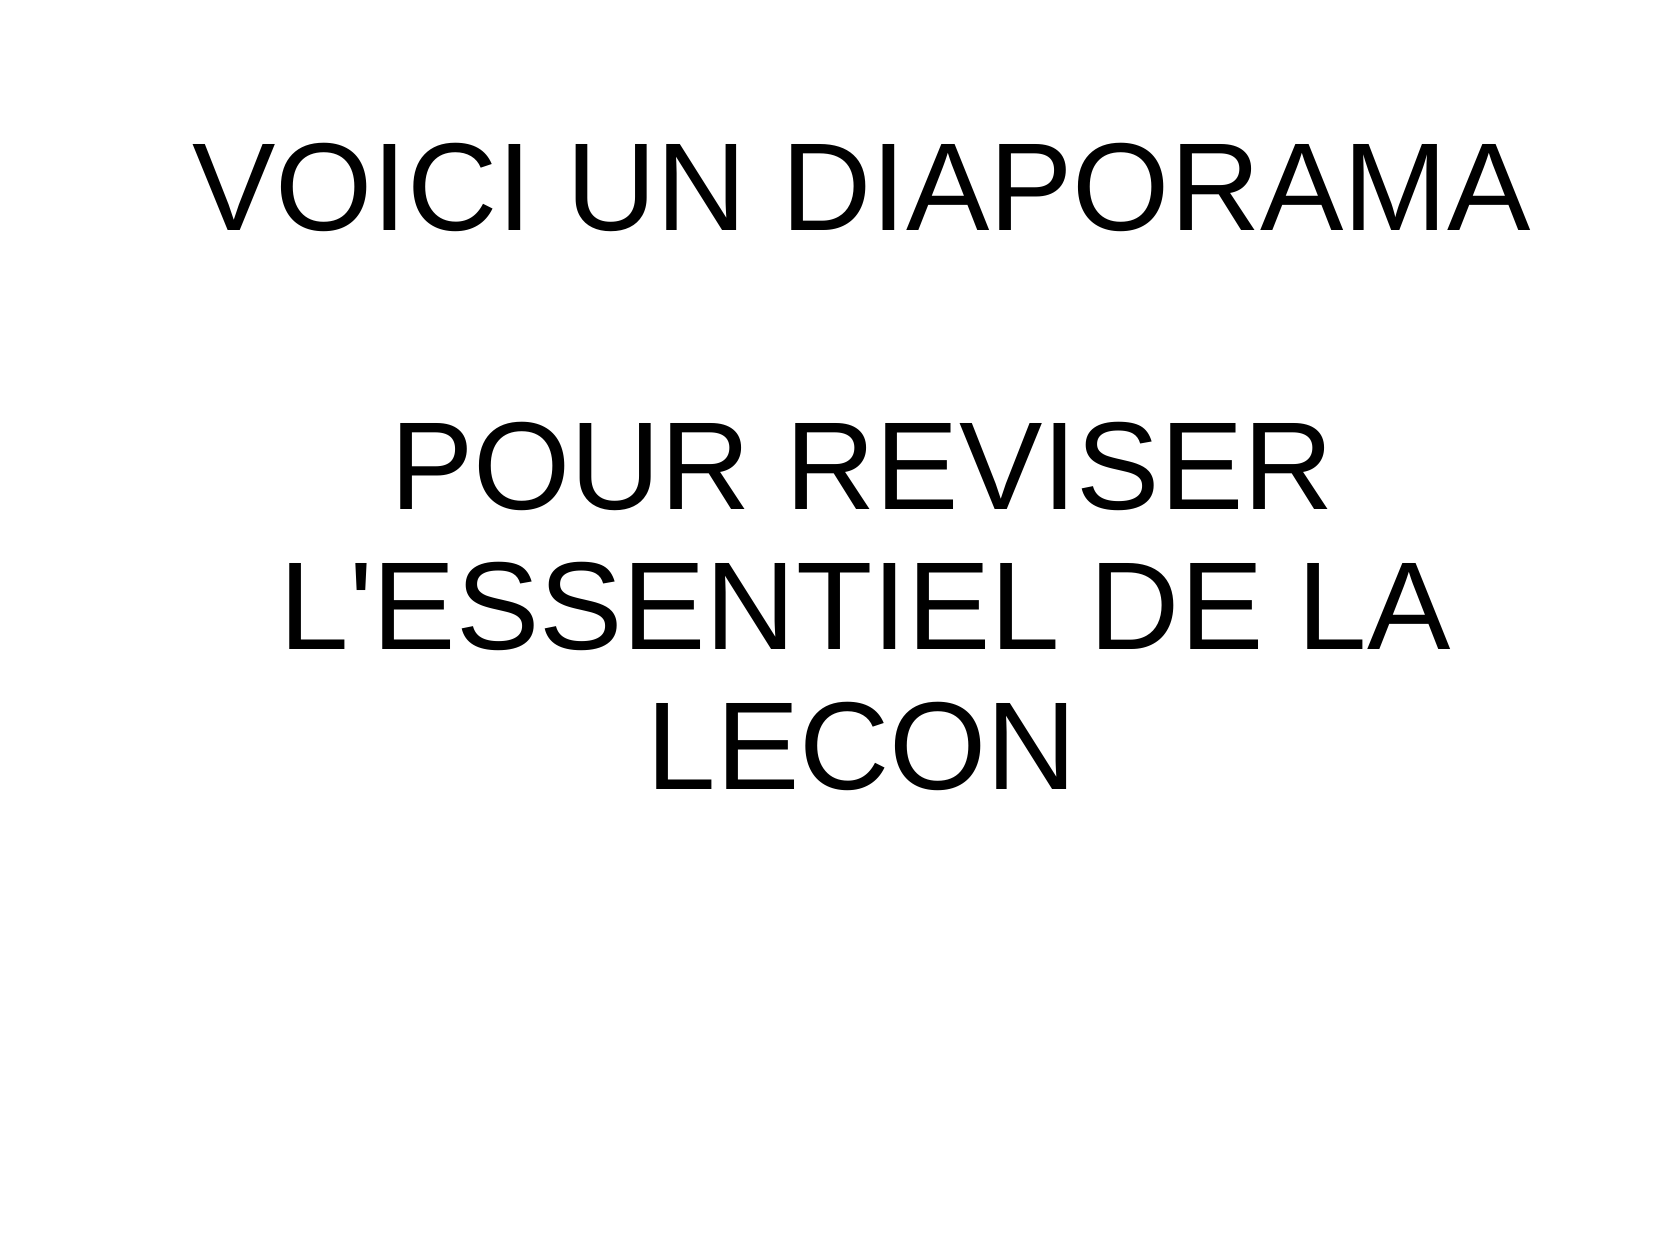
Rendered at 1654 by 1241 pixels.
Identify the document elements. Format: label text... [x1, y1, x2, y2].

title VOICI UN DIAPORAMA POUR REVISER L'ESSENTIEL DE LA LECON [118, 116, 1607, 816]
